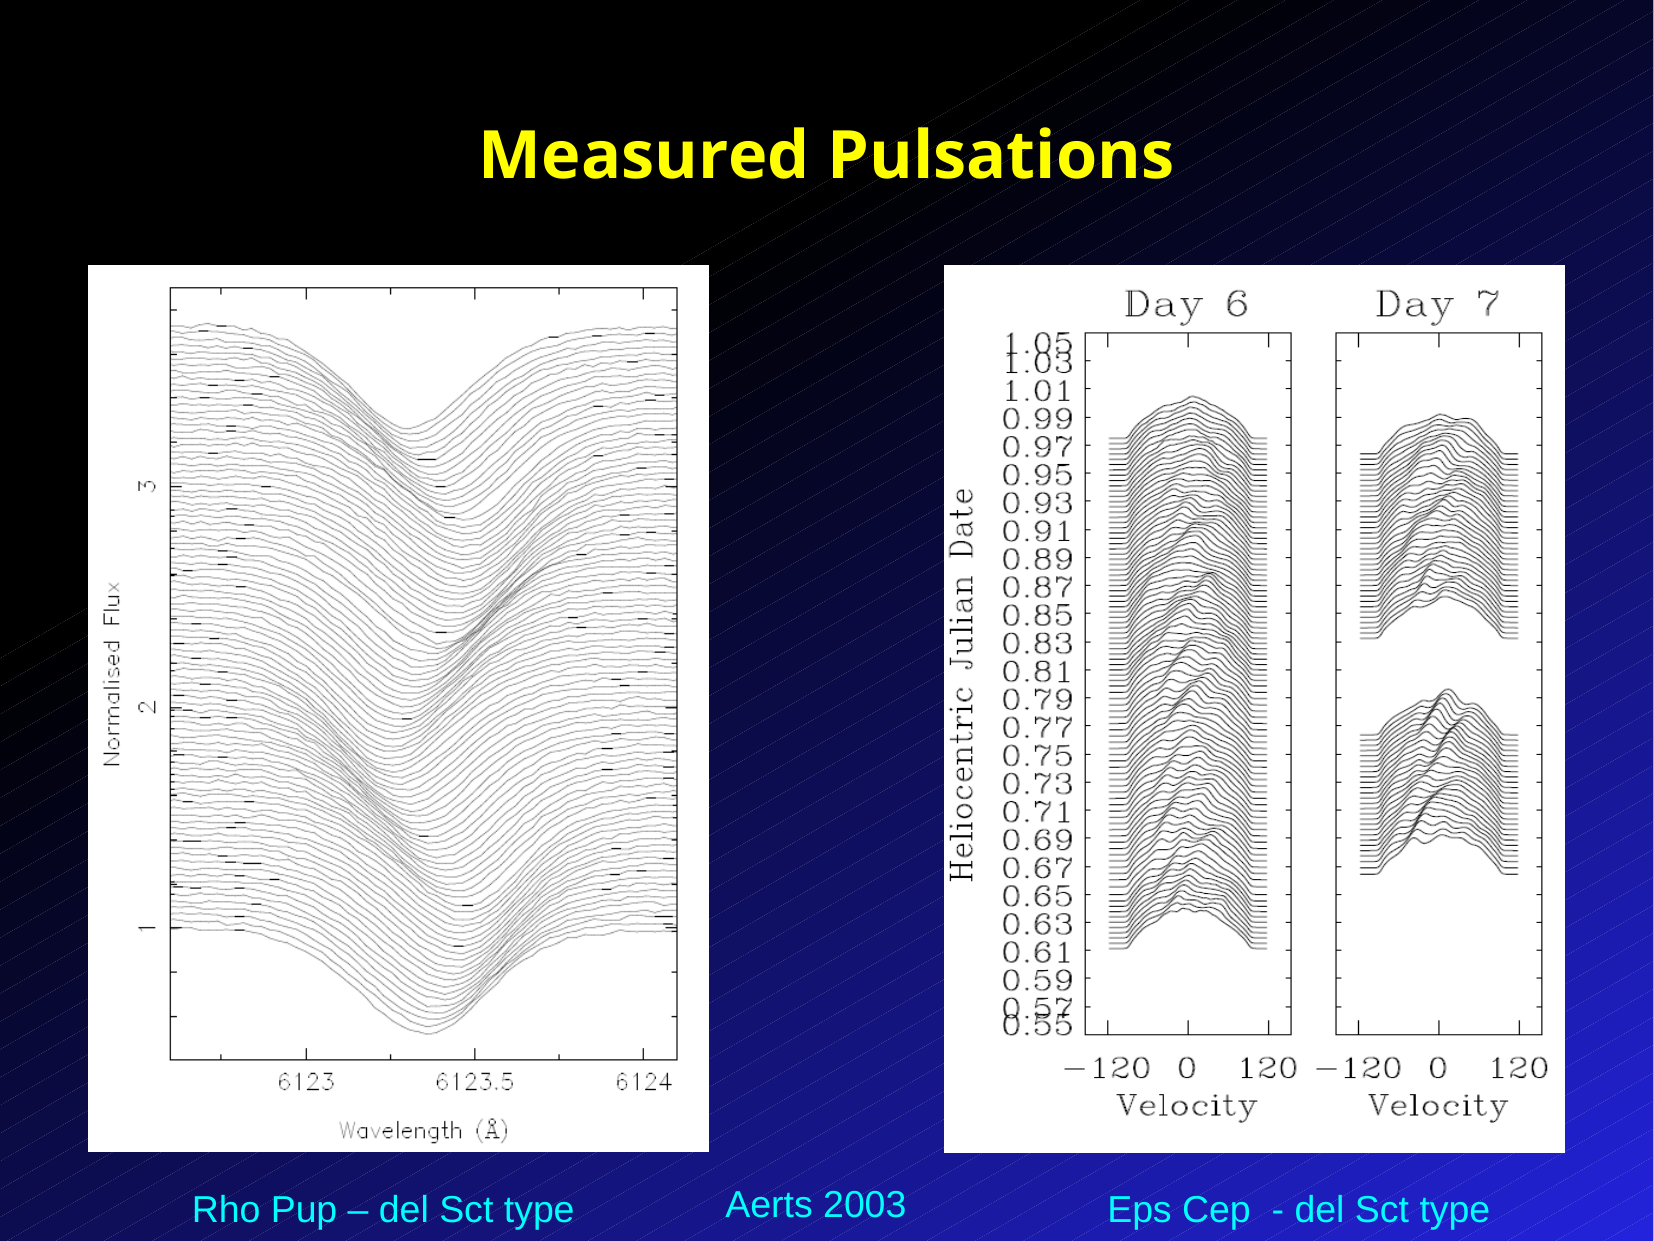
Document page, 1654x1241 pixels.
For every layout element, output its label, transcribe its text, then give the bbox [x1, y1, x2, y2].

text_box Aerts 2003 [710, 1175, 922, 1233]
text_box Eps Cep - del Sct type [1092, 1181, 1595, 1238]
picture [88, 265, 709, 1152]
picture [944, 265, 1565, 1153]
text_box Rho Pup – del Sct type [177, 1181, 591, 1241]
title Measured Pulsations [82, 56, 1571, 250]
